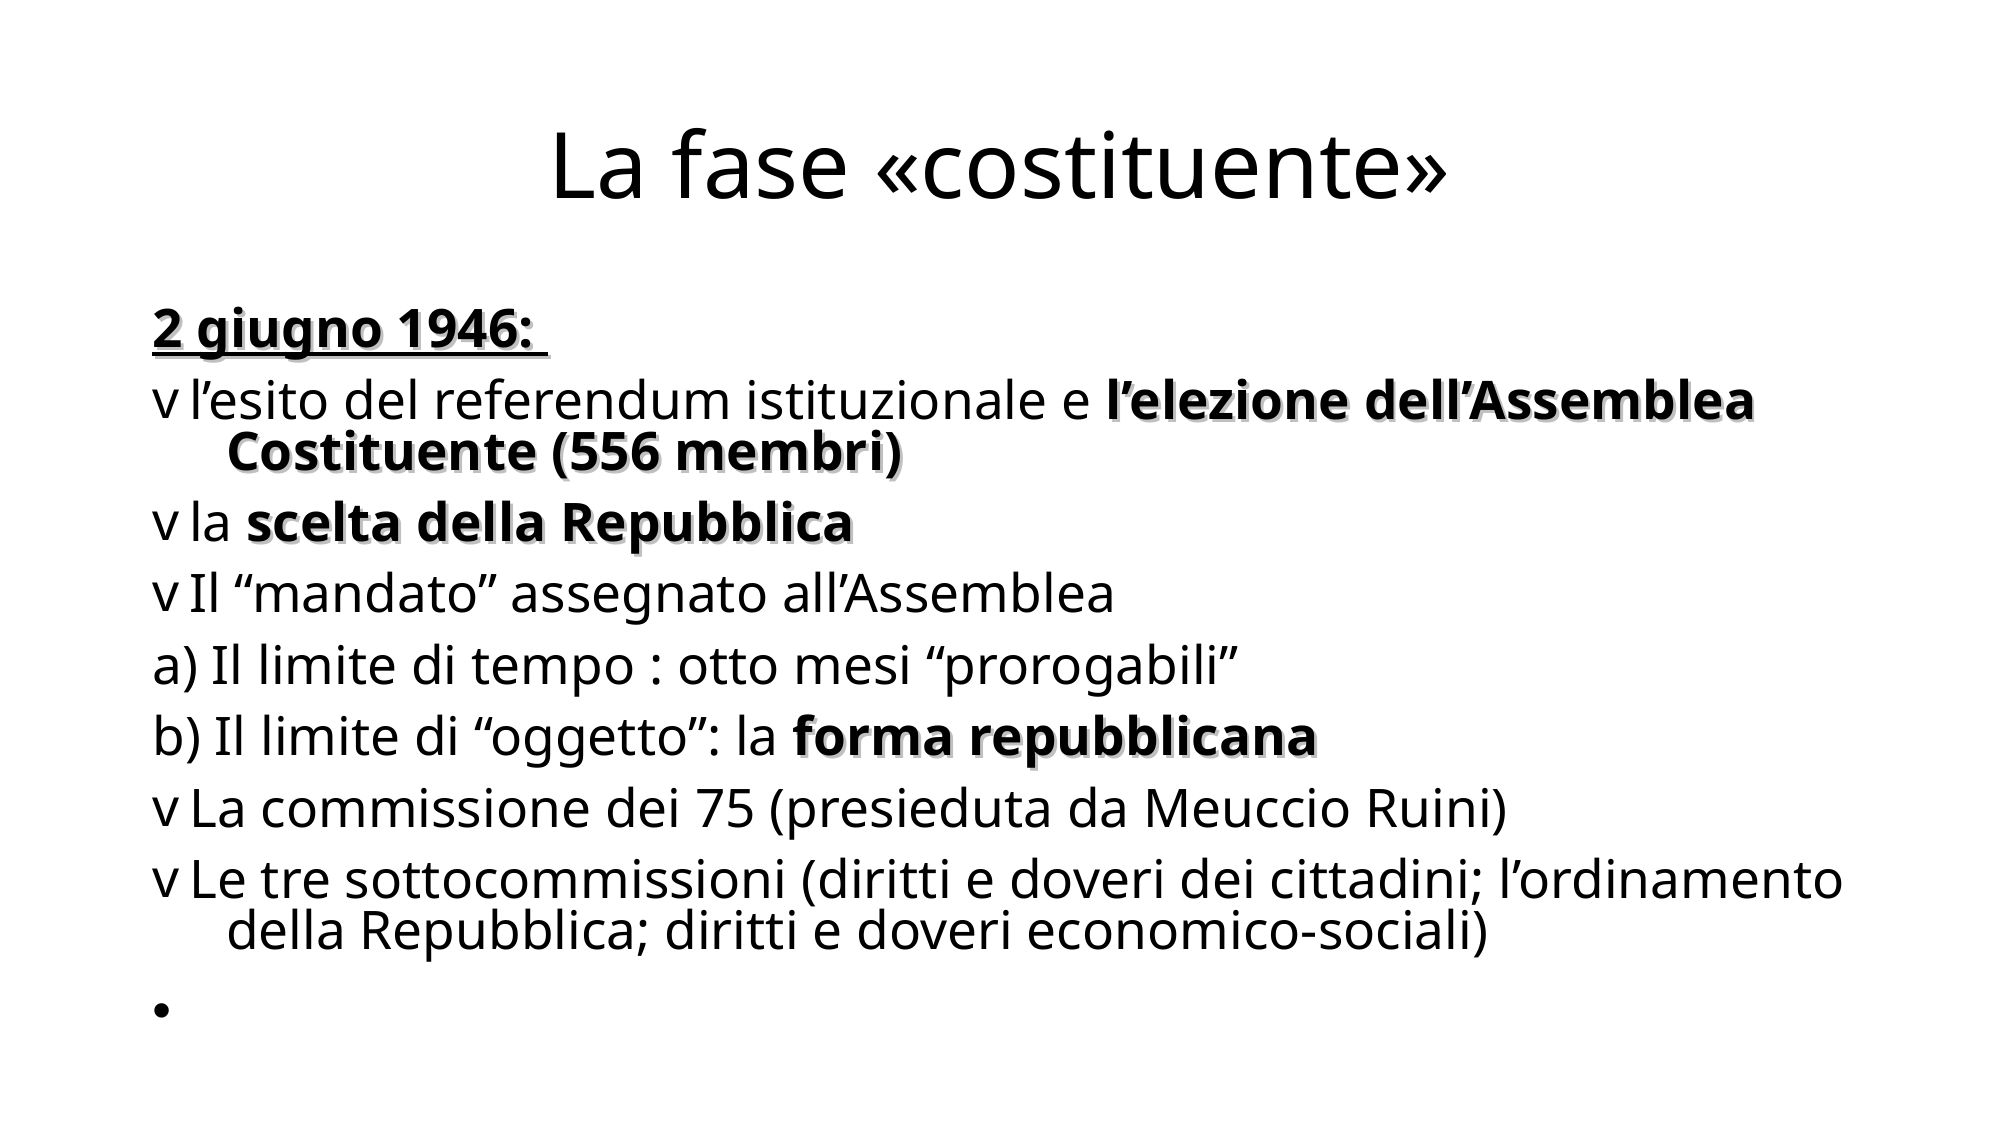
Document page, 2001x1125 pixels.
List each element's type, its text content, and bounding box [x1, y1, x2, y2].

title La fase «costituente» [137, 59, 1863, 278]
list 2 giugno 1946: l’esito del referendum istituzionale e l’elezione dell’Assemblea Costituente (556 membri) la scelta della Repubblica Il “mandato” assegnato all’Assemblea a) Il limite di tempo : otto mesi “prorogabili” b) Il limite di “oggetto”: la forma repubblicana La commissione dei 75 (presieduta da Meuccio Ruini) Le tre sottocommissioni (diritti e doveri dei cittadini; l’ordinamento della Repubblica; diritti e doveri economico-sociali) [137, 299, 1863, 1014]
